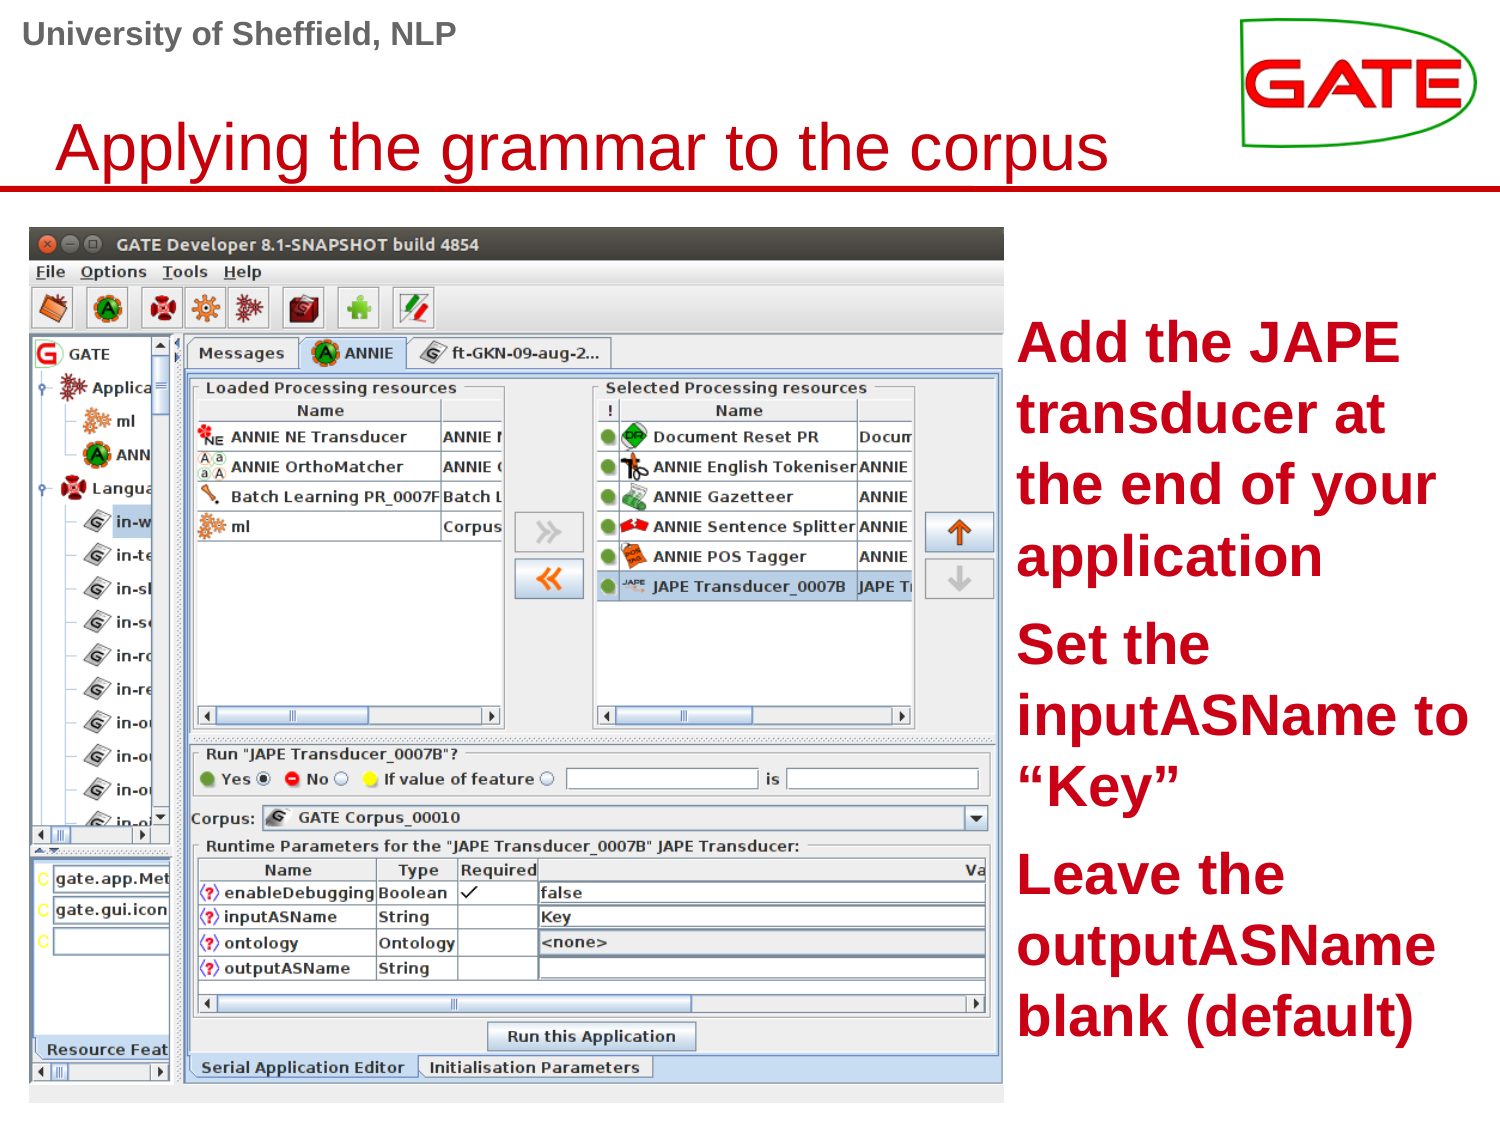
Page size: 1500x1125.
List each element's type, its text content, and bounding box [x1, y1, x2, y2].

picture [1240, 18, 1477, 148]
picture [29, 227, 1004, 1104]
title Applying the grammar to the corpus [41, 37, 1391, 254]
list Add the JAPE transducer at the end of your application Set the inputASName to “Key” Leave the outputASName blank (default) [944, 295, 1500, 1125]
